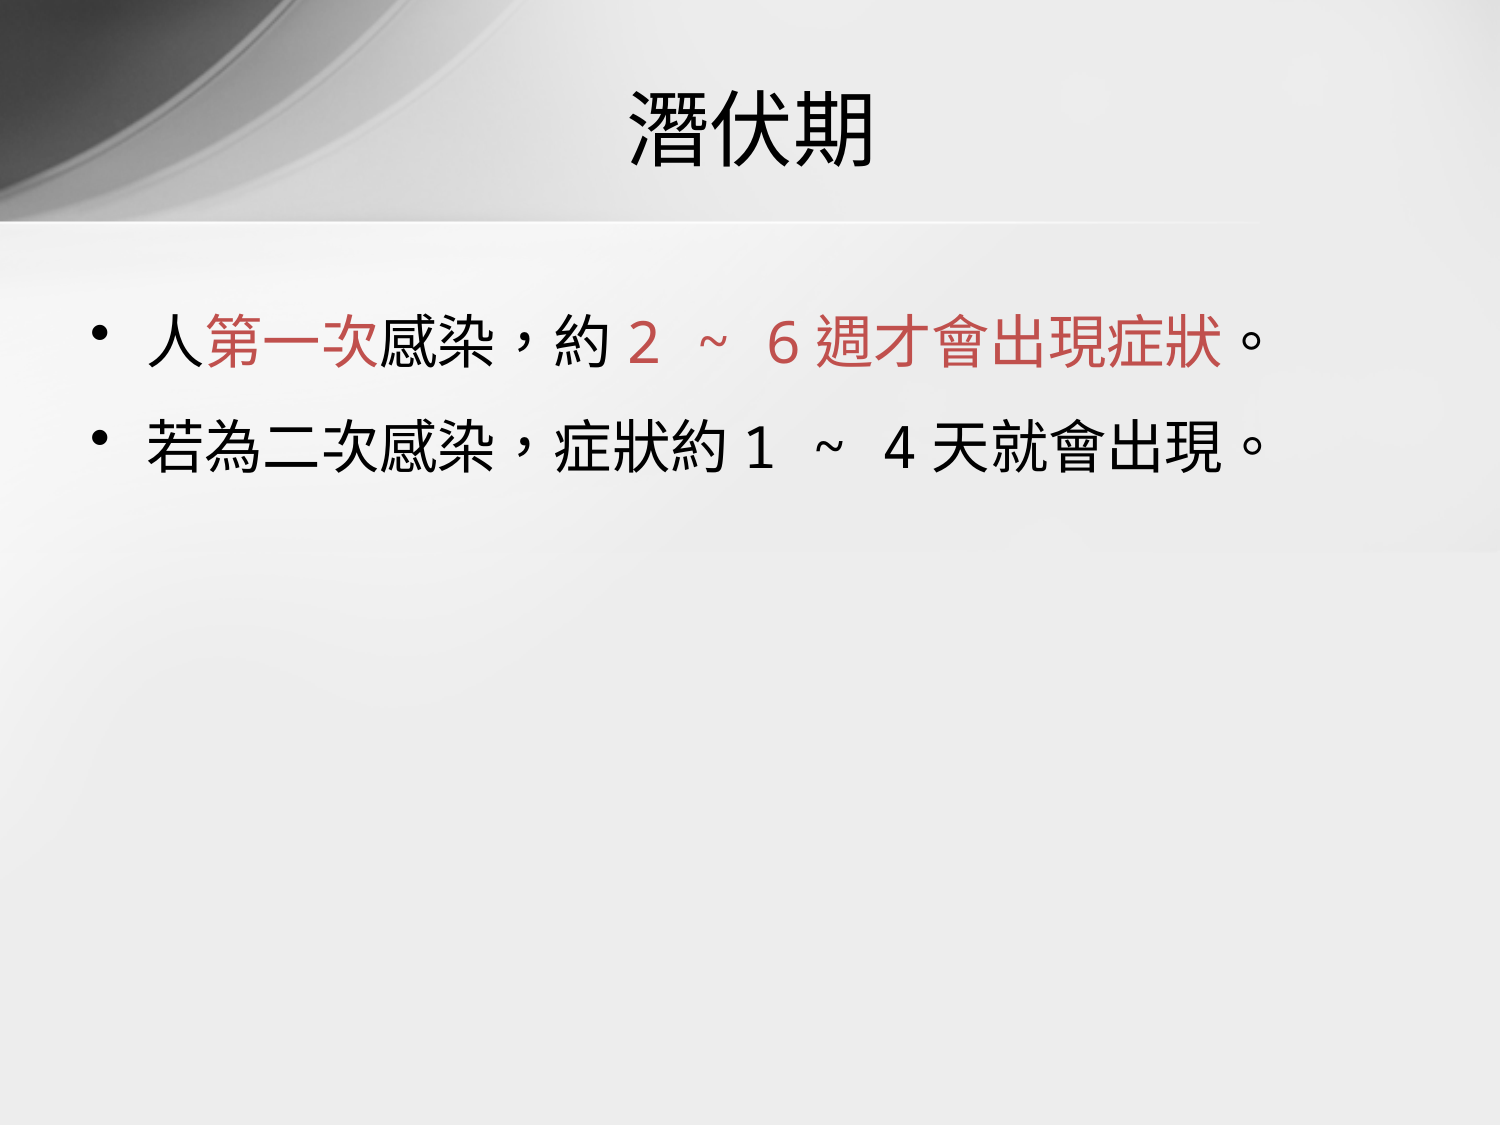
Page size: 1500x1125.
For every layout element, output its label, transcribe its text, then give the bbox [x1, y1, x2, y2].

list 人第一次感染，約2 ~ 6週才會出現症狀。 若為二次感染，症狀約1 ~ 4天就會出現。 [75, 262, 1425, 1005]
title 潛伏期 [76, 54, 1427, 185]
picture [0, 0, 1500, 1125]
